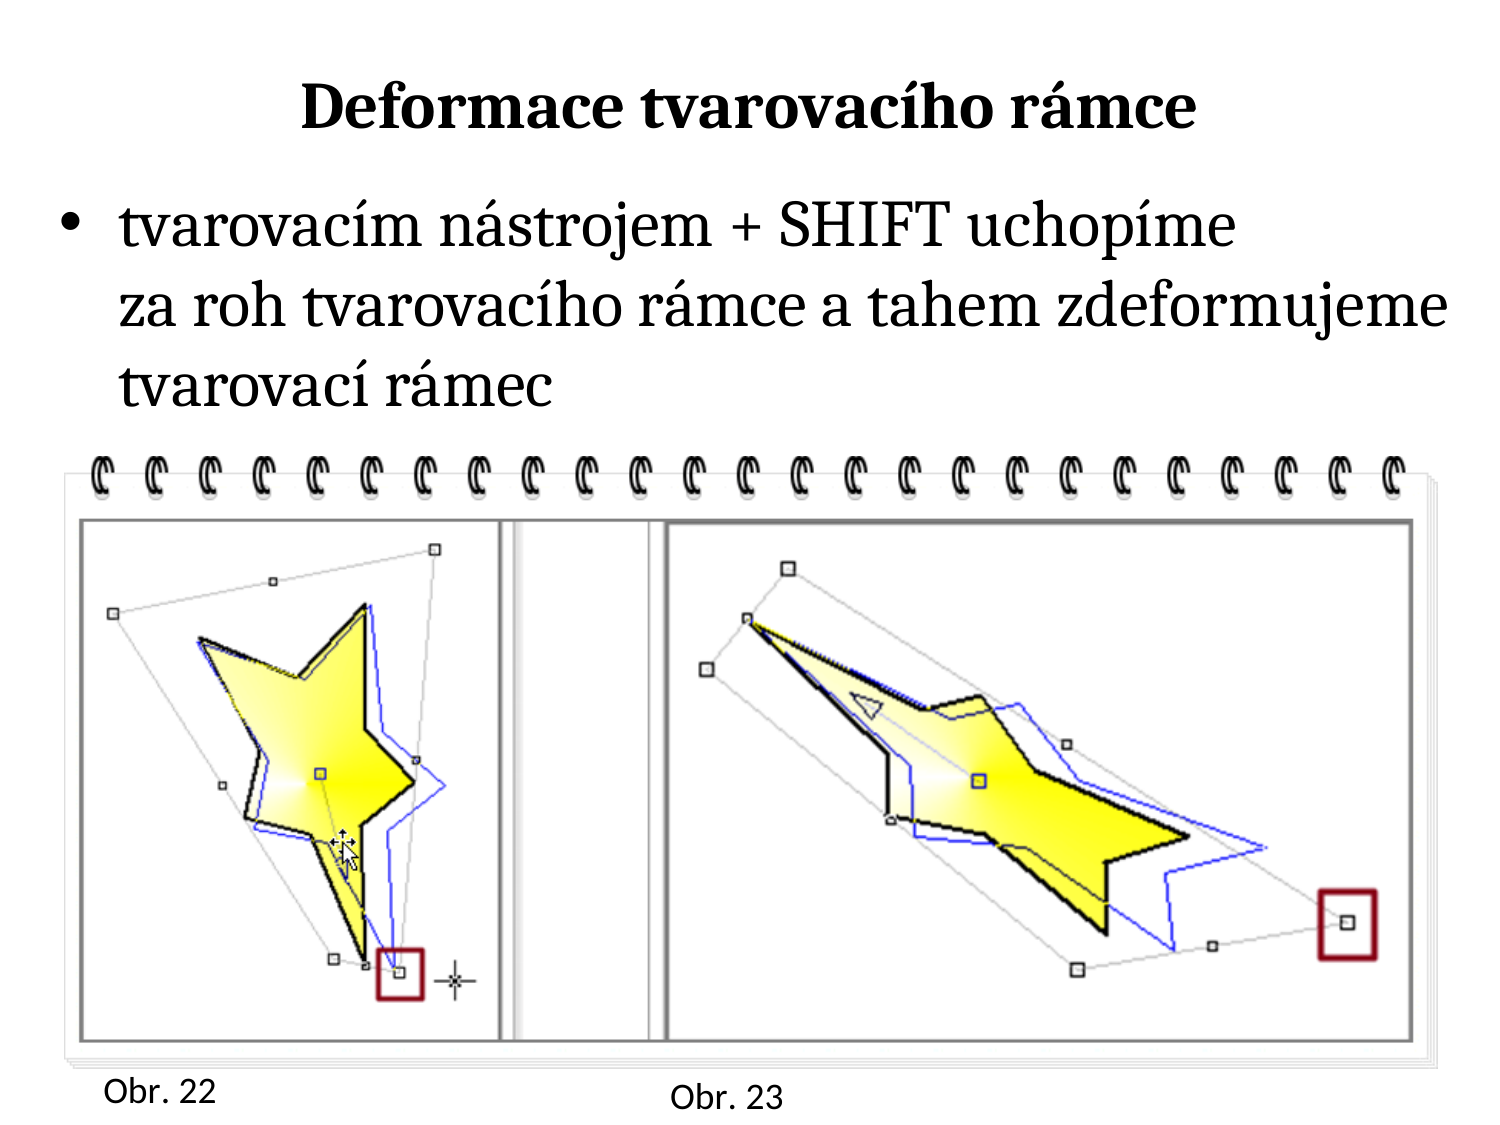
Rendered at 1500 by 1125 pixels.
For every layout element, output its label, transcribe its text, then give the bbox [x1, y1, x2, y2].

text_box tvarovacím nástrojem + SHIFT uchopíme za roh tvarovacího rámce a tahem zdeformujeme tvarovací rámec [0, 172, 1500, 428]
text_box Deformace tvarovacího rámce [0, 54, 1500, 151]
text_box Obr. 23 [655, 1070, 833, 1125]
text_box Obr. 22 [88, 1070, 290, 1120]
picture [64, 456, 1438, 1070]
